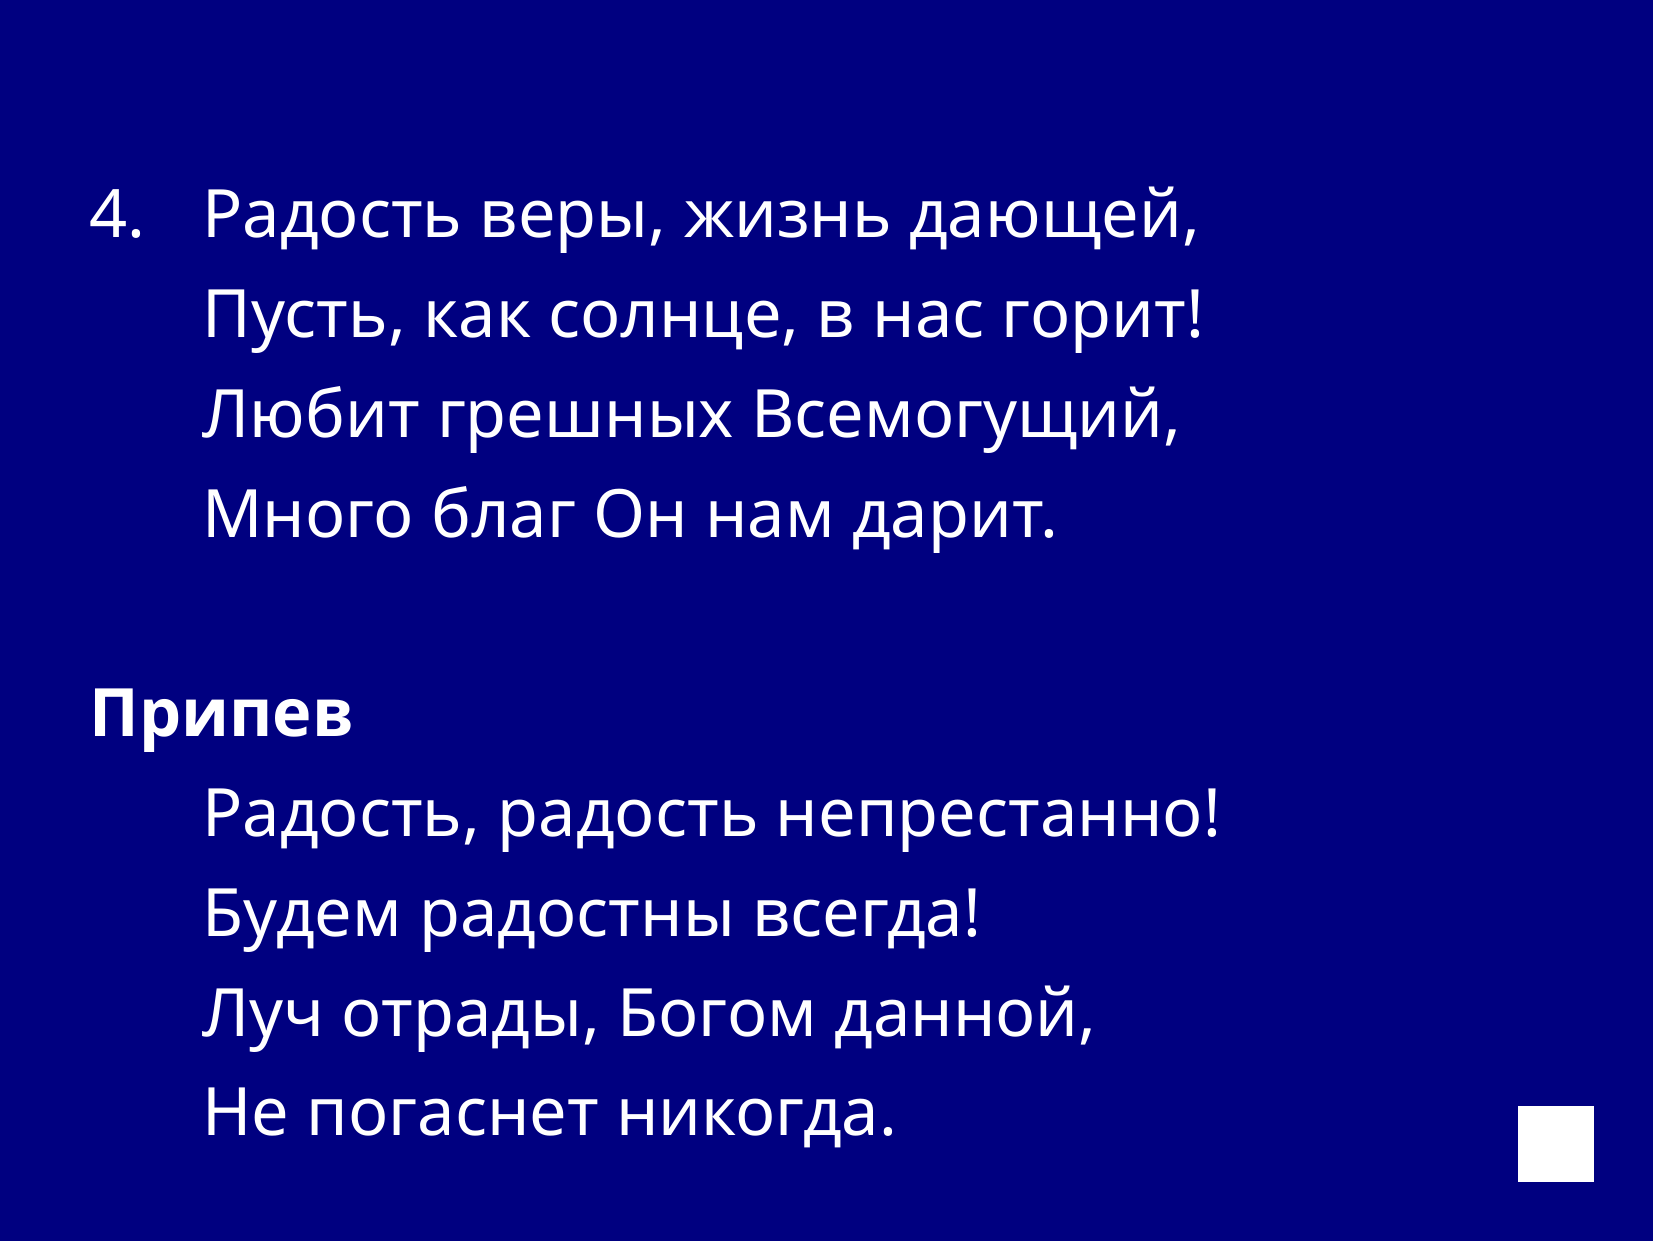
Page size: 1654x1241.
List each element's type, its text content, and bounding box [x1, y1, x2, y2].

text_box [1518, 1106, 1594, 1182]
text_box 4. Радость веры, жизнь дающей, Пусть, как солнце, в нас горит! Любит грешных Всемогущий, Много благ Он нам дарит. Припев Радость, радость непрестанно! Будем радостны всегда! Луч отрады, Богом данной, Не погаснет никогда. [75, 150, 1576, 1163]
